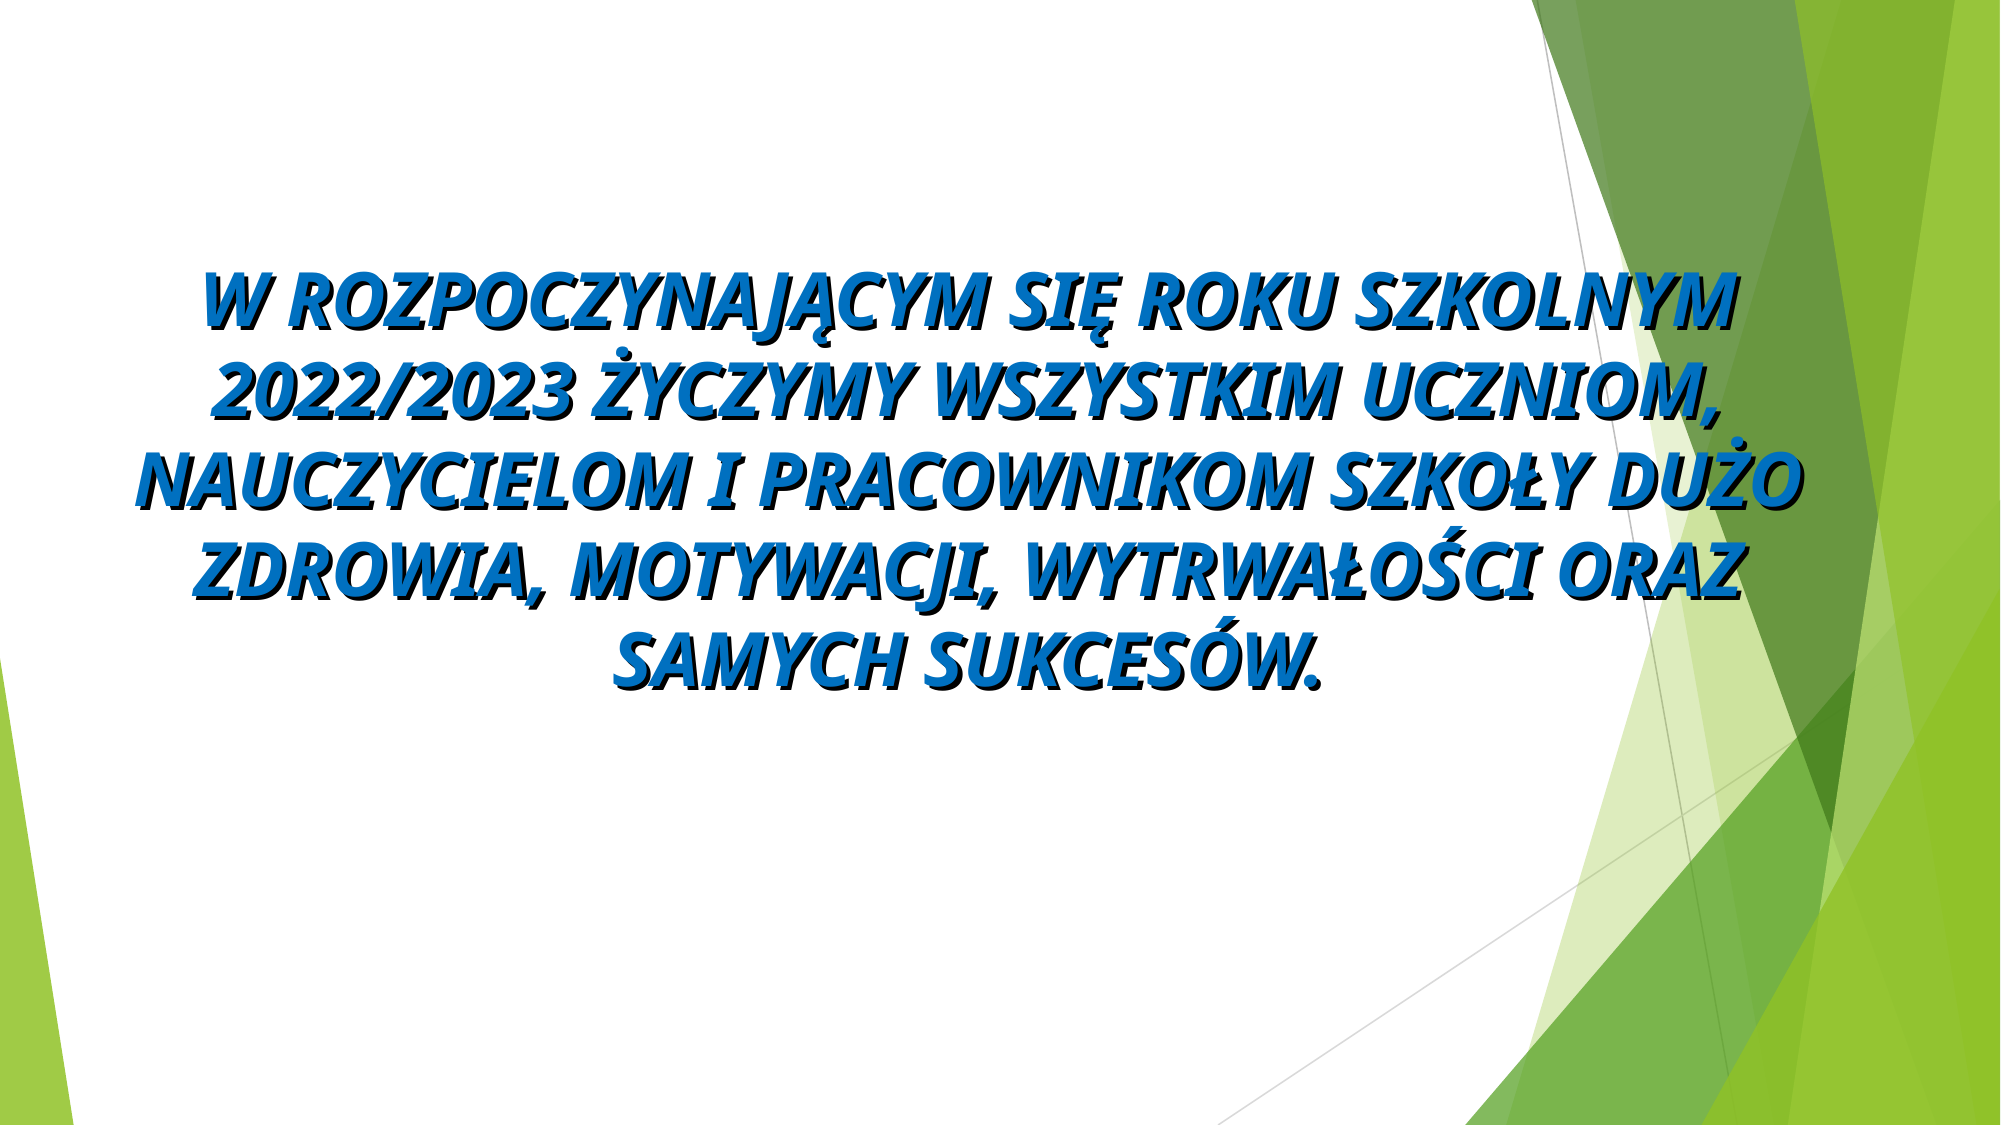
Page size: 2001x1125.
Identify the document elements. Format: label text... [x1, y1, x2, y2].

text_box W ROZPOCZYNAJĄCYM SIĘ ROKU SZKOLNYM 2022/2023 ŻYCZYMY WSZYSTKIM UCZNIOM, NAUCZYCIELOM I PRACOWNIKOM SZKOŁY DUŻO ZDROWIA, MOTYWACJI, WYTRWAŁOŚCI ORAZ SAMYCH SUKCESÓW. [44, 243, 1894, 895]
